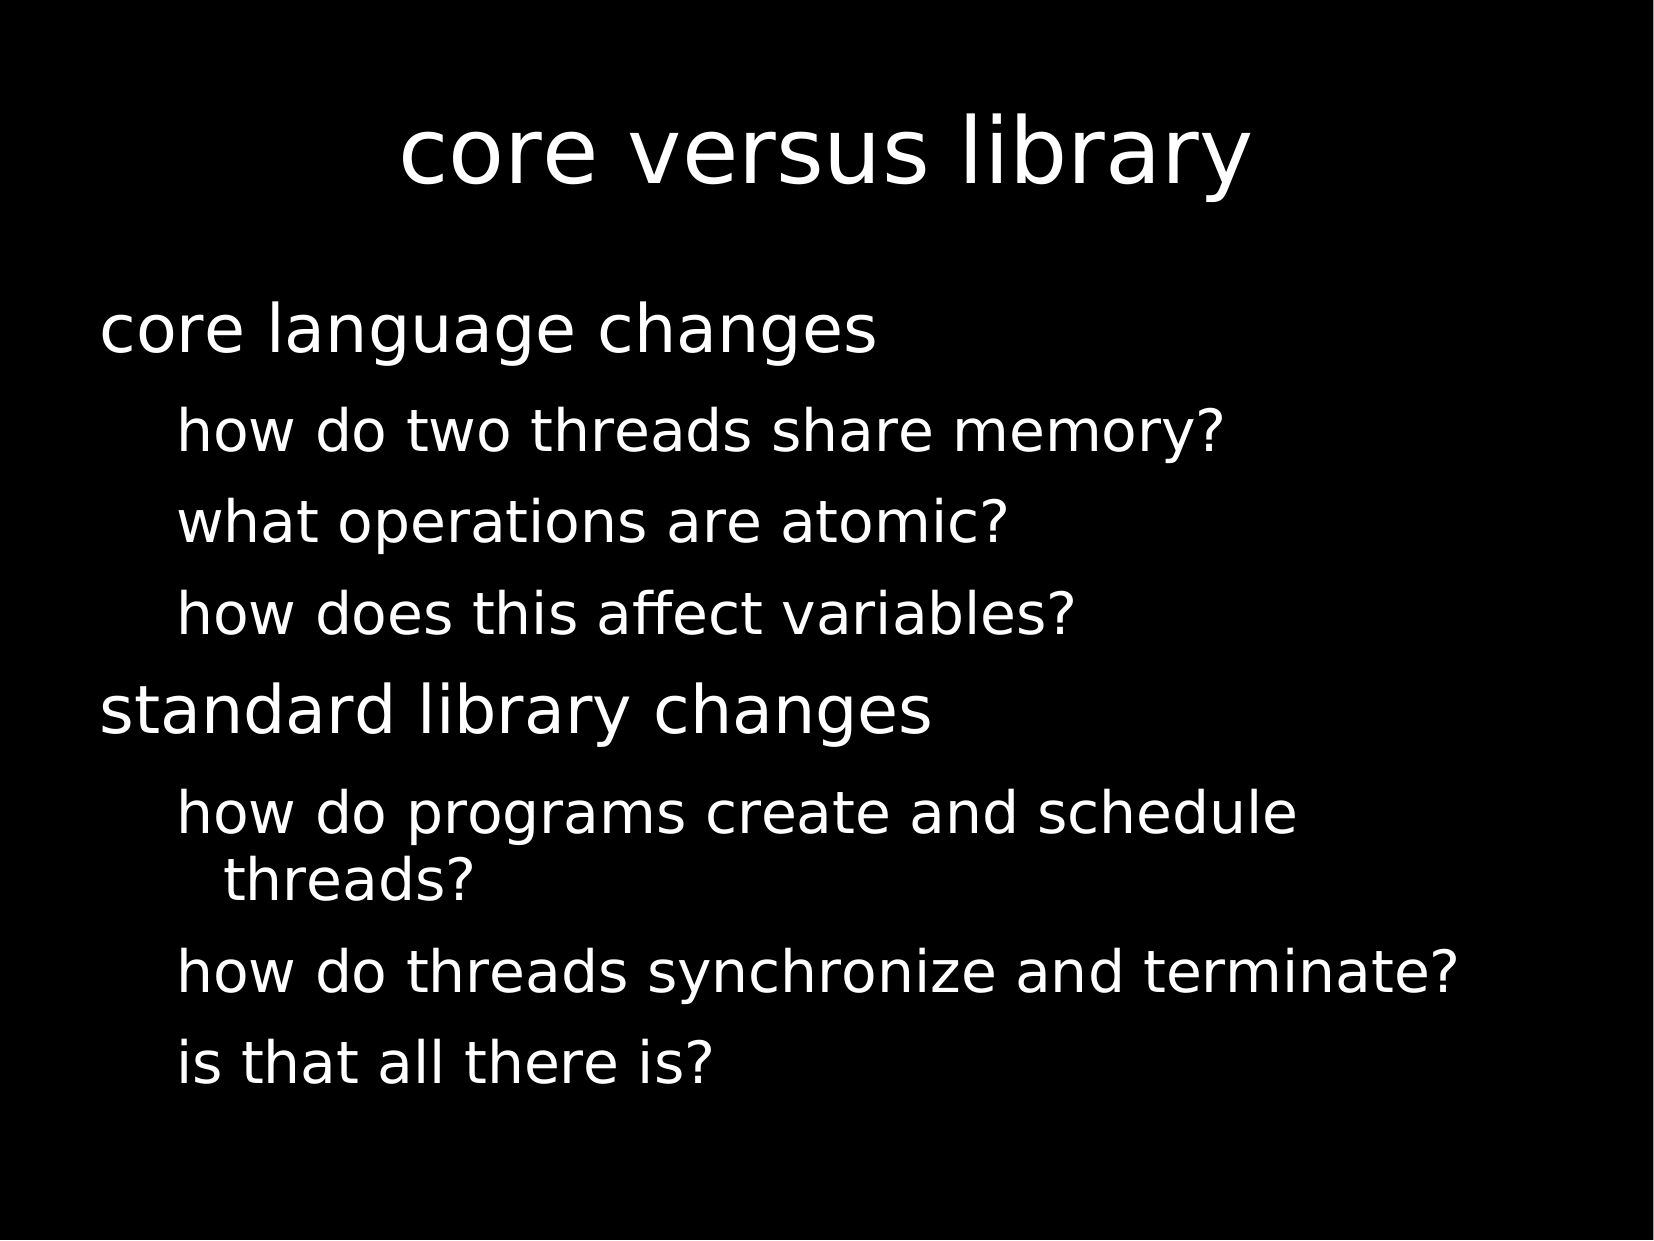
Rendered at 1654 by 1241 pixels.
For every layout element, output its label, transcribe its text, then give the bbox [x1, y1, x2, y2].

list core language changes how do two threads share memory? what operations are atomic? how does this affect variables? standard library changes how do programs create and schedule threads? how do threads synchronize and terminate? is that all there is? [82, 290, 1571, 1098]
title core versus library [82, 99, 1571, 207]
